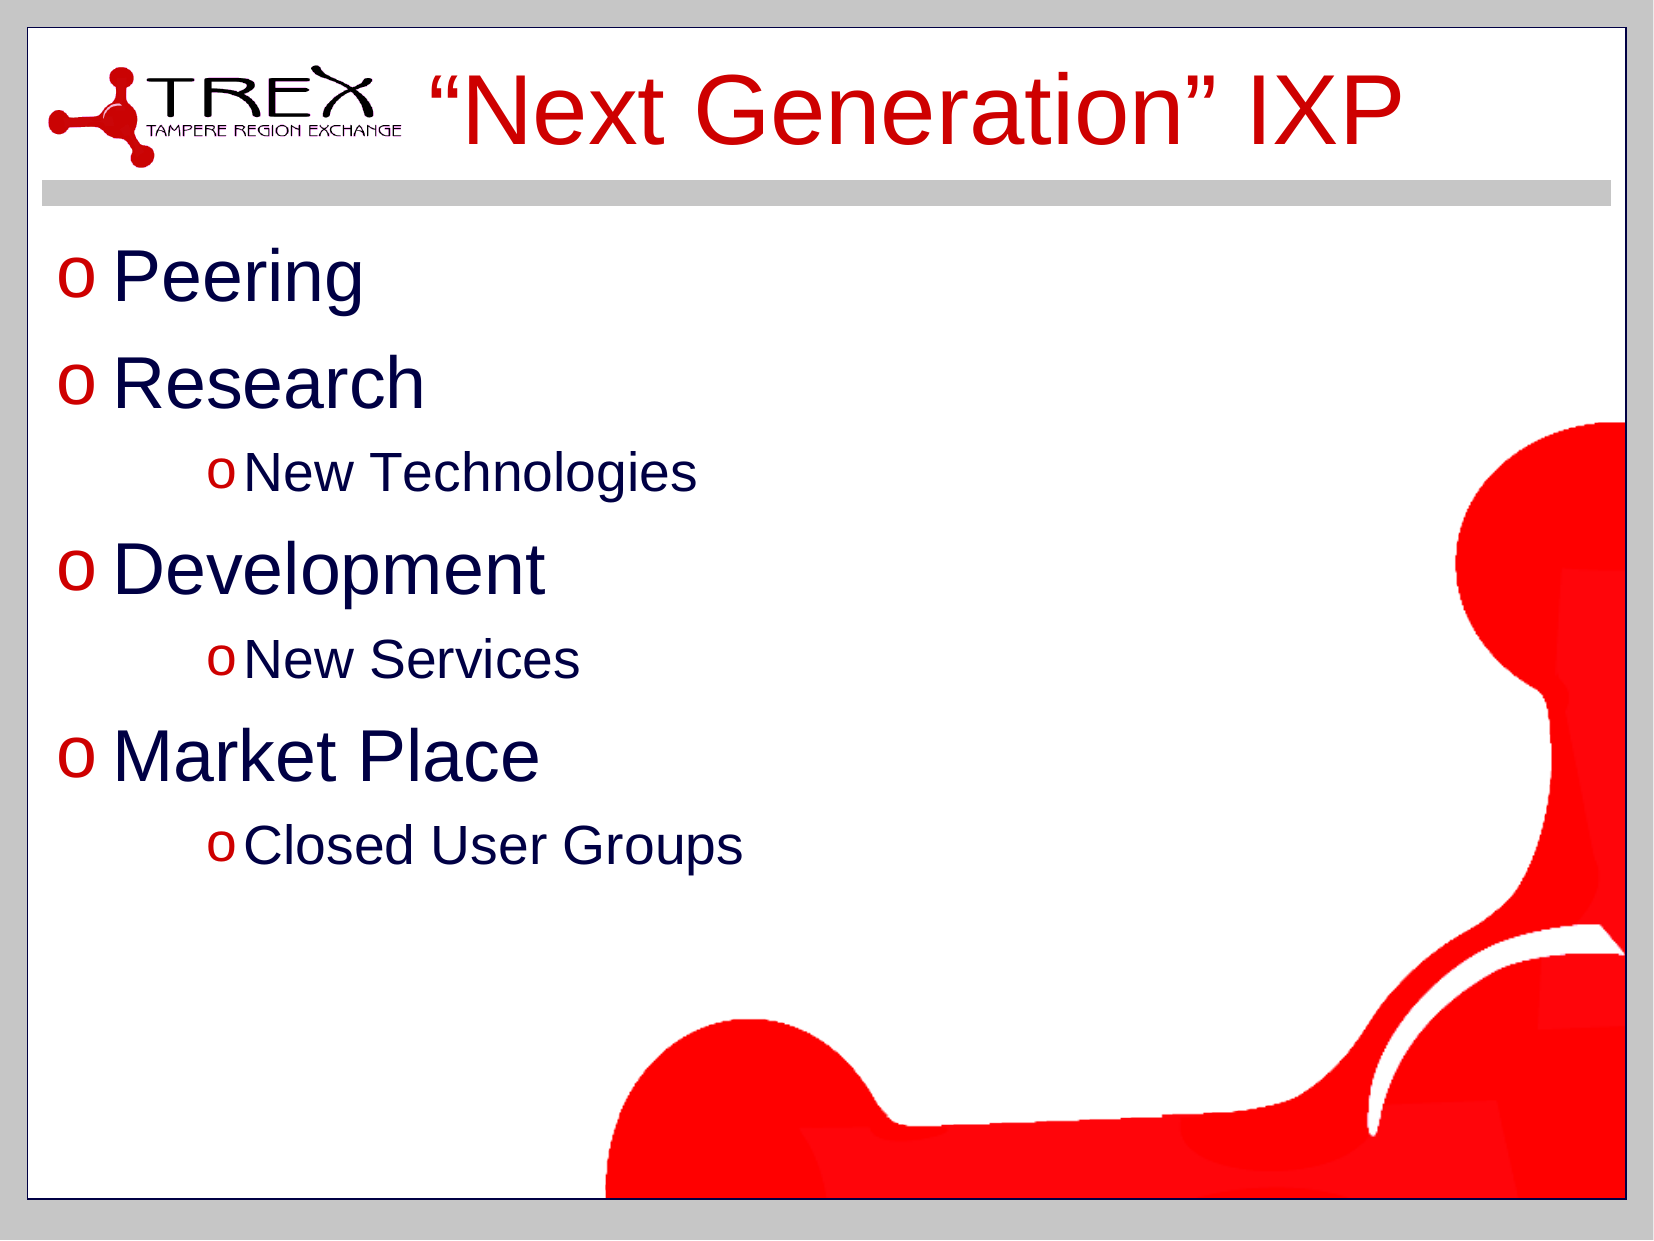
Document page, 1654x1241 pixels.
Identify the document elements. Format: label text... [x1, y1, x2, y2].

picture [41, 53, 413, 180]
list Peering Research New Technologies Development New Services Market Place Closed User Groups [41, 220, 1613, 1039]
title “Next Generation” IXP [413, 0, 1613, 220]
